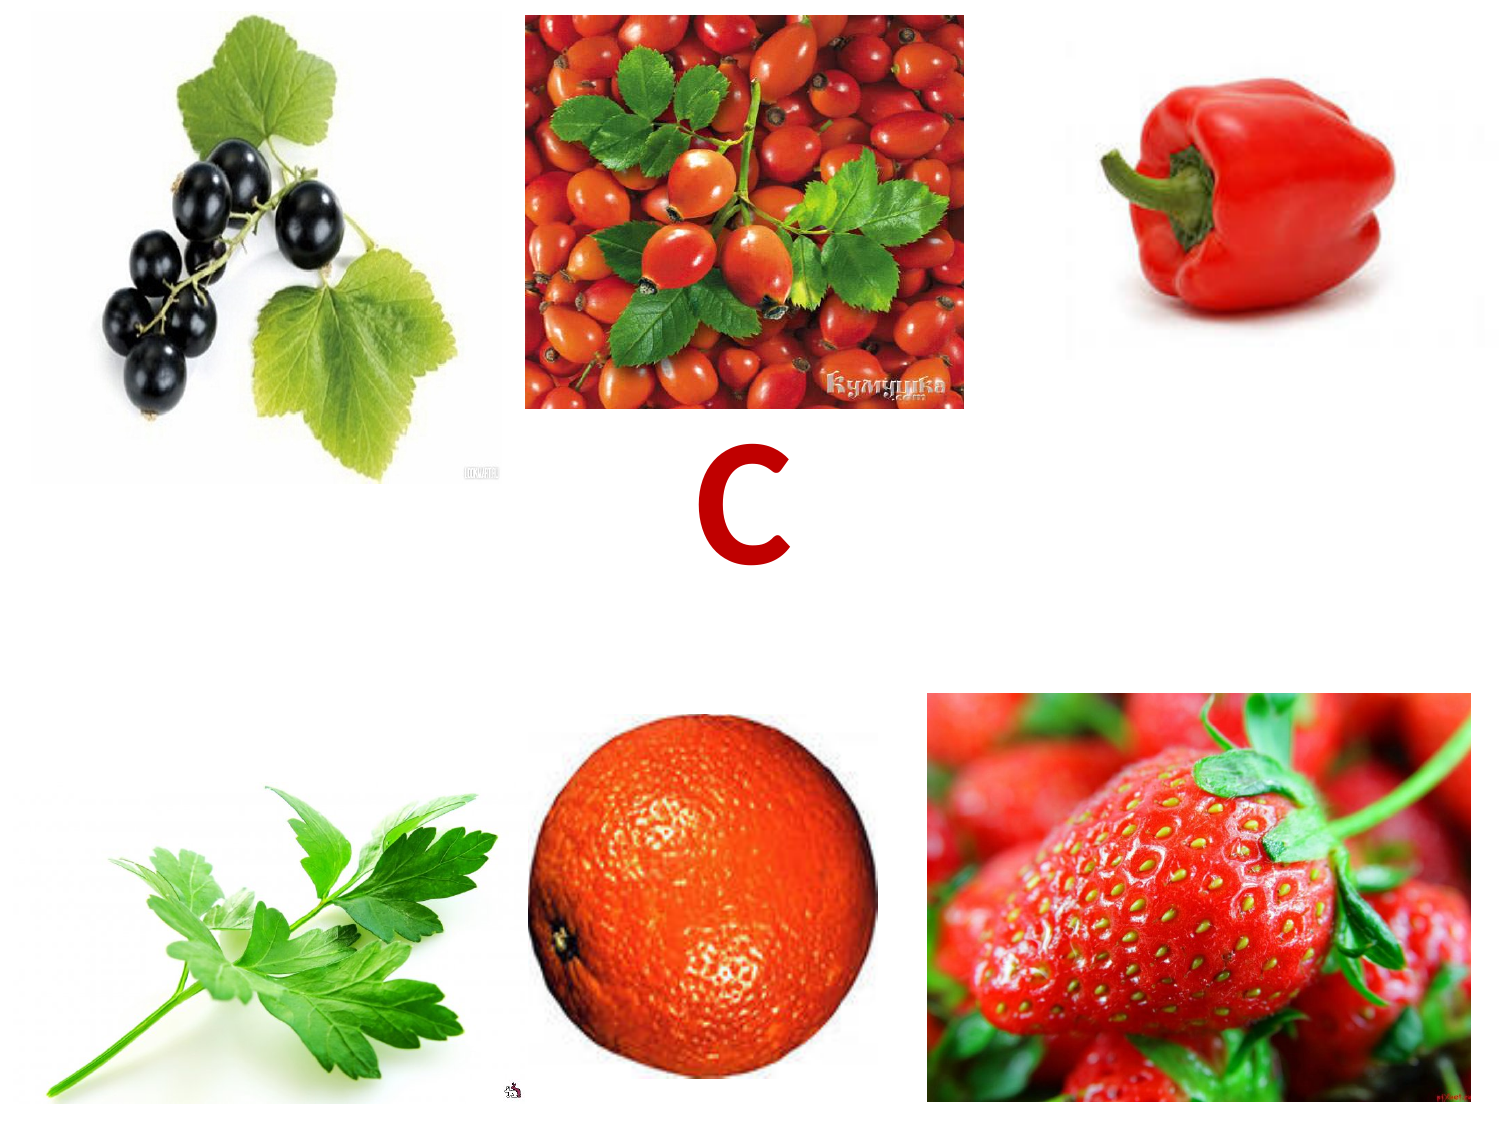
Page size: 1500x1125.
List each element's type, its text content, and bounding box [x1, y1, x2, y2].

title С [584, 373, 904, 657]
picture [525, 15, 964, 409]
picture [927, 693, 1471, 1102]
picture [1051, 41, 1499, 360]
picture [13, 714, 878, 1104]
picture [31, 11, 502, 484]
